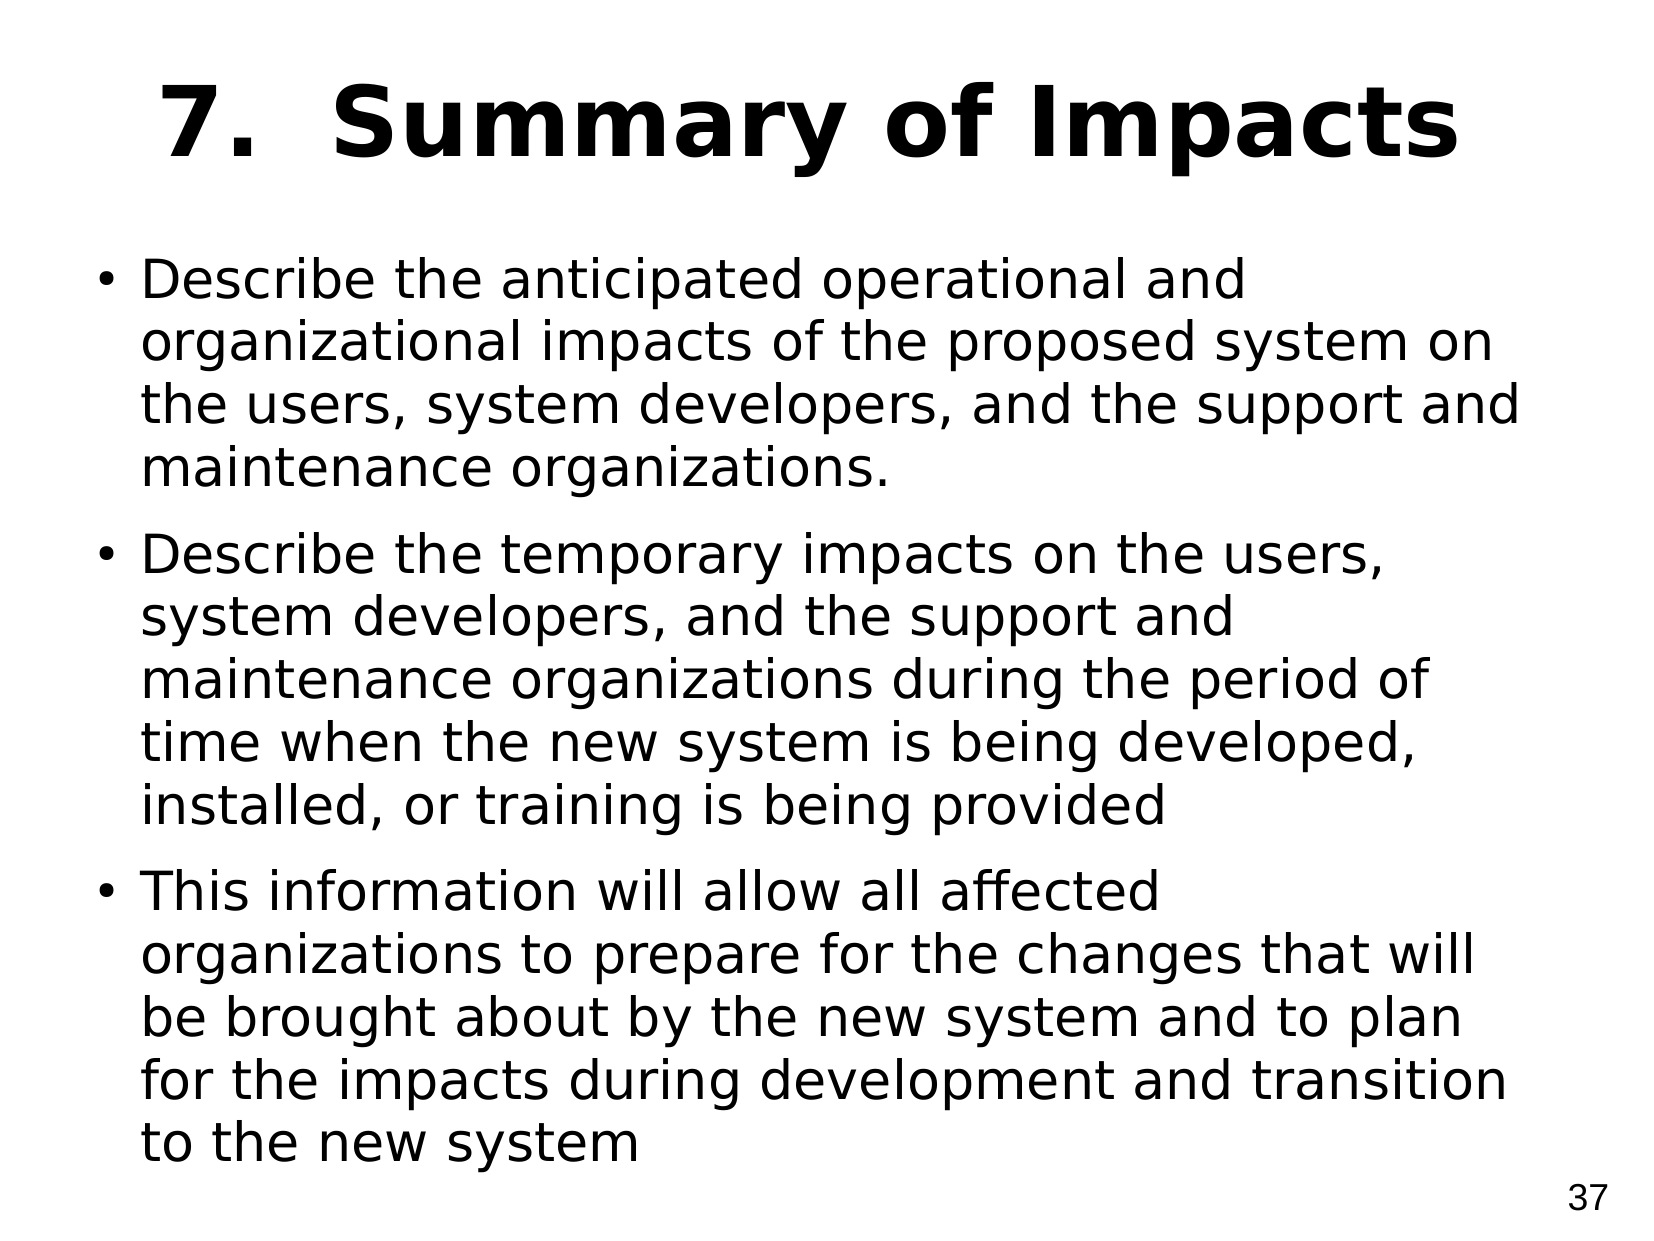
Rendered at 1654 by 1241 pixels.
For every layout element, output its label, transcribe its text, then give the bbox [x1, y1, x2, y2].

list Describe the anticipated operational and organizational impacts of the proposed system on the users, system developers, and the support and maintenance organizations. Describe the temporary impacts on the users, system developers, and the support and maintenance organizations during the period of time when the new system is being developed, installed, or training is being provided This information will allow all affected organizations to prepare for the changes that will be brought about by the new system and to plan for the impacts during development and transition to the new system [82, 248, 1538, 1186]
title 7. Summary of Impacts [82, 49, 1571, 196]
